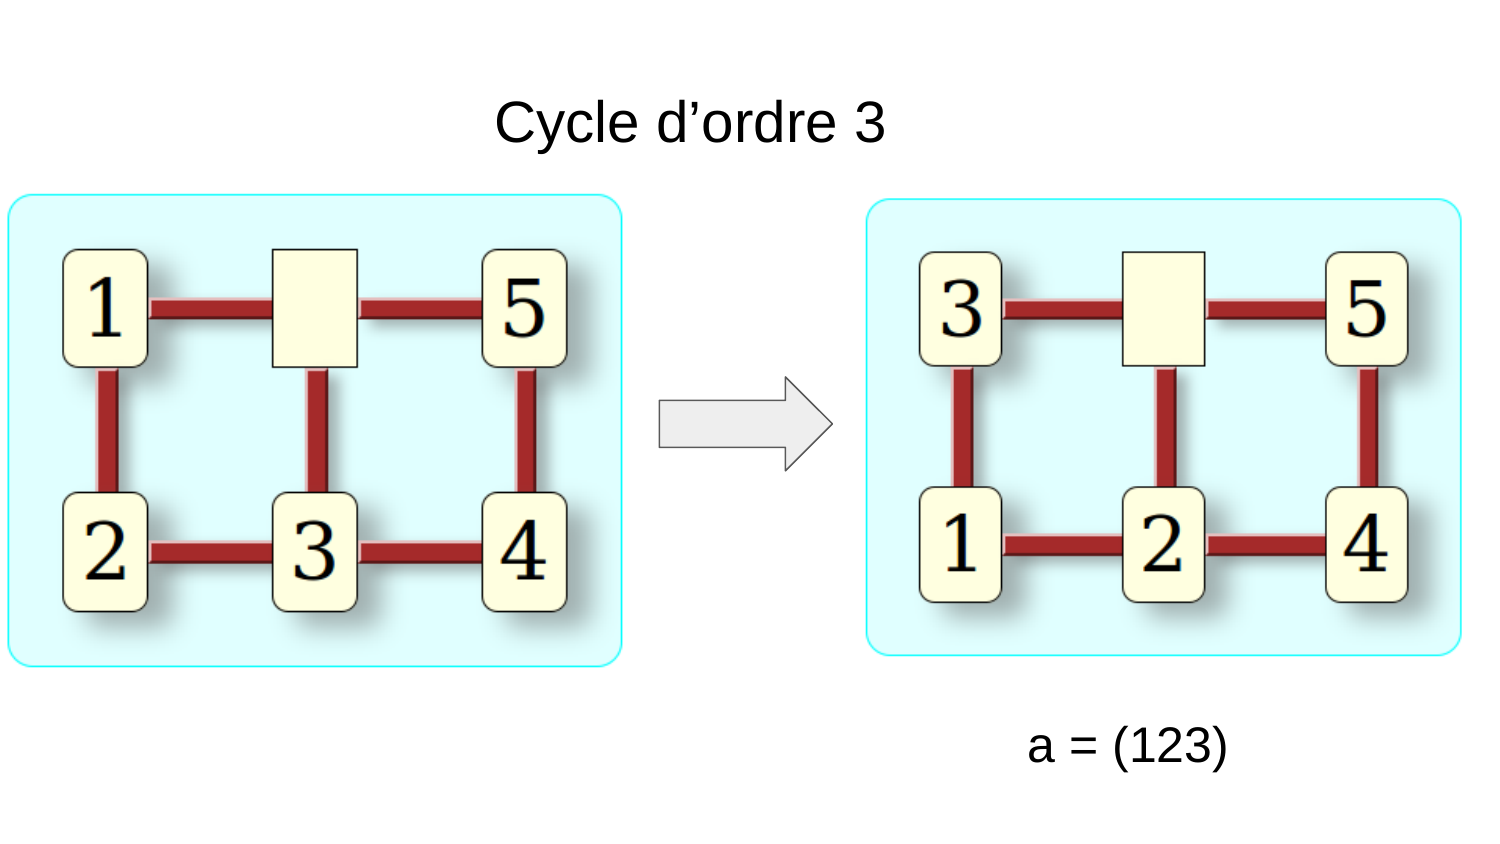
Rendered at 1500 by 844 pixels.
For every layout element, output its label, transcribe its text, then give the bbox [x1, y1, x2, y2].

title Cycle d’ordre 3 [479, 69, 1013, 164]
text_box [659, 376, 833, 471]
picture [0, 188, 632, 680]
text_box a = (123) [1012, 697, 1465, 792]
picture [857, 188, 1474, 673]
